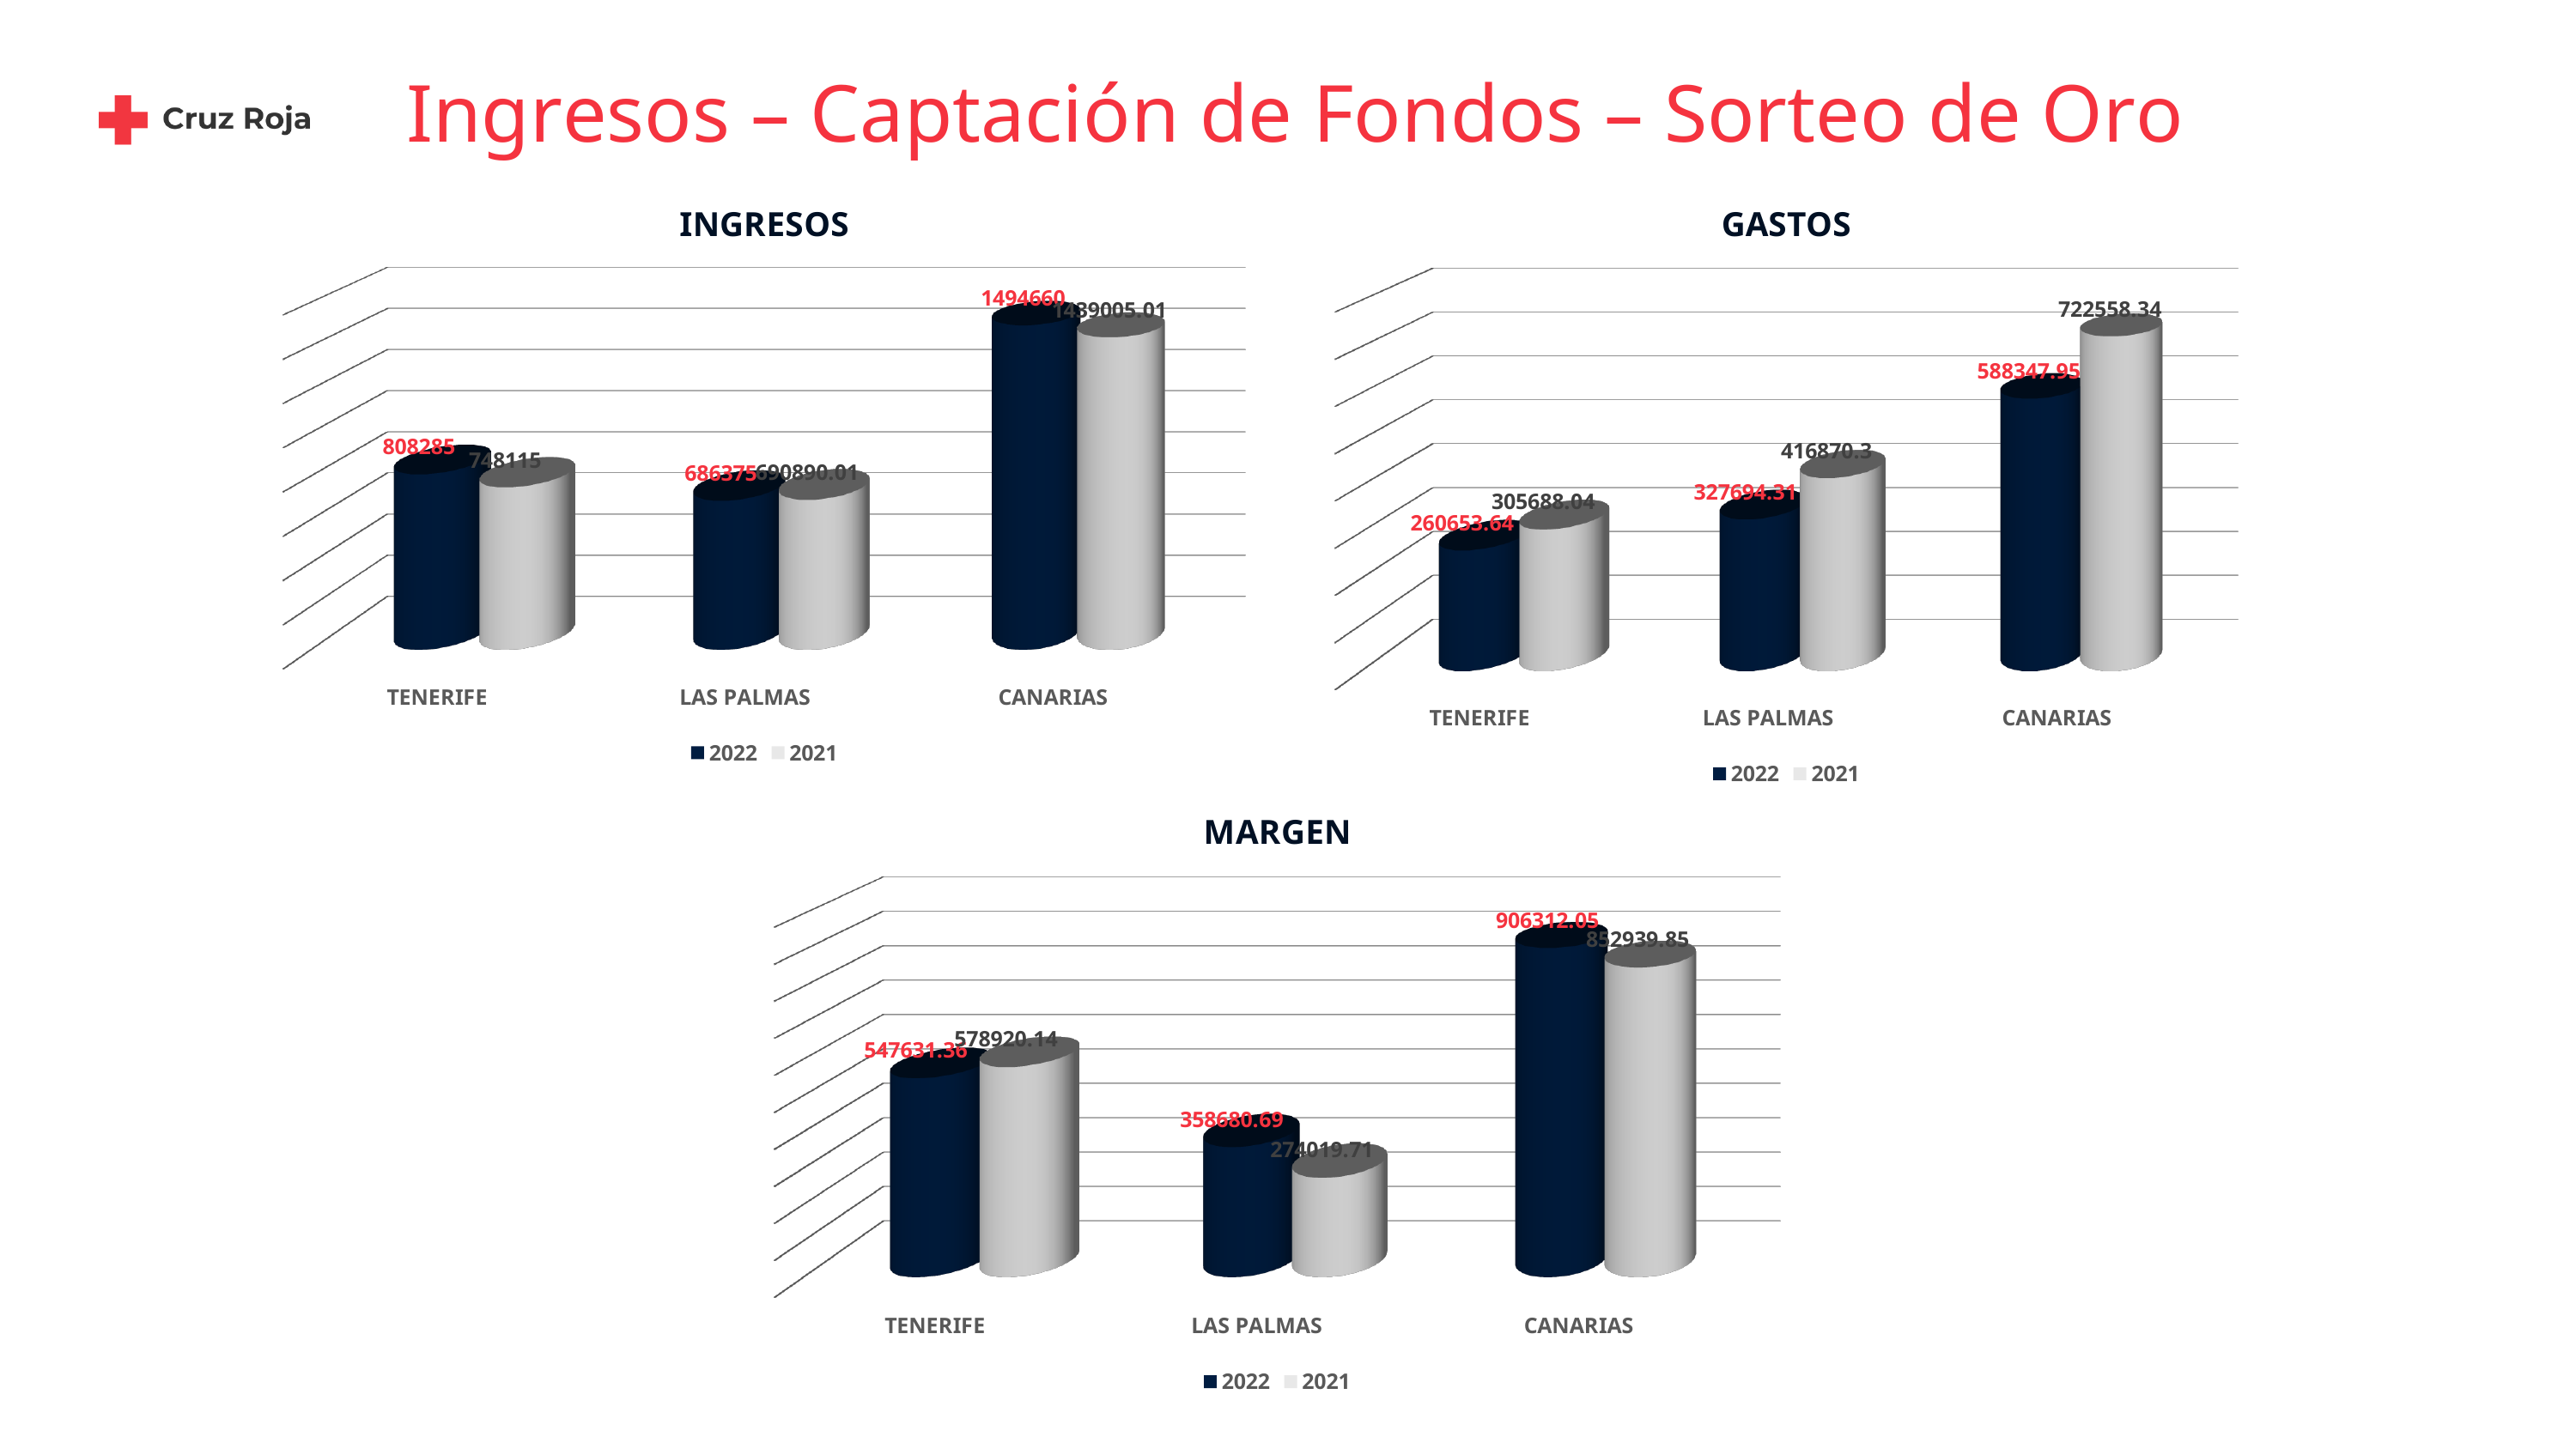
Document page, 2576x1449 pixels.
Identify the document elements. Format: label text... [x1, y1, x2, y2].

text_box Ingresos – Captación de Fondos – Sorteo de Oro [393, 75, 2501, 165]
chart [735, 171, 2275, 1402]
chart [252, 171, 1278, 773]
